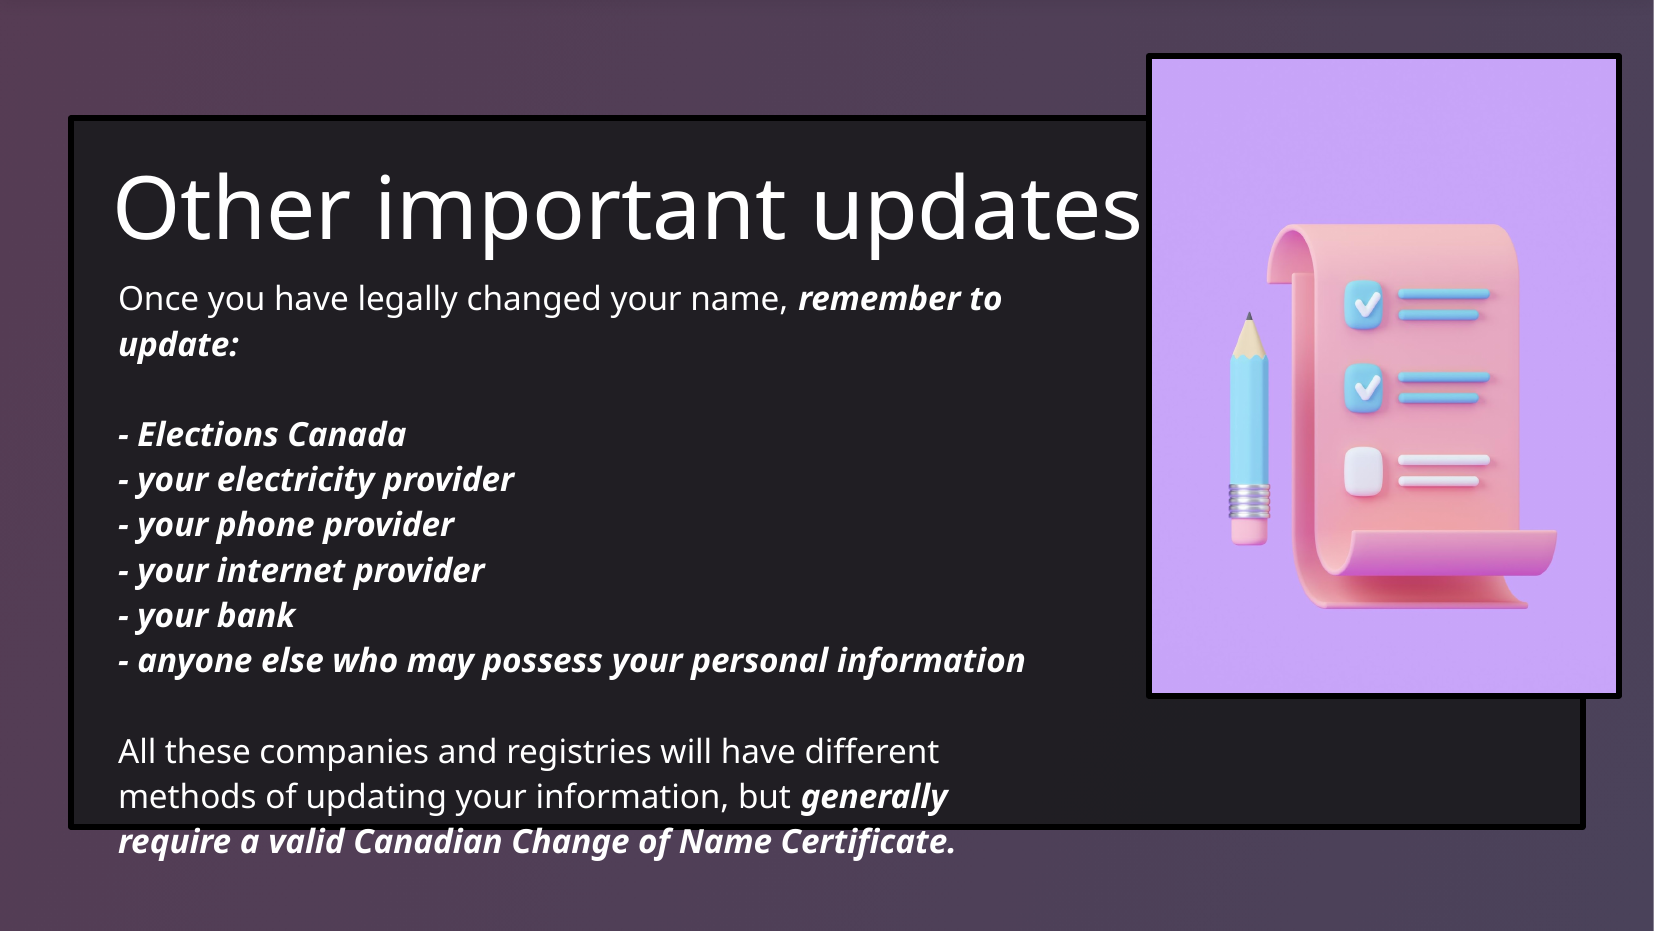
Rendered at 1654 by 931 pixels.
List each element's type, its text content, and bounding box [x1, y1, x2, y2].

title Other important updates [112, 153, 1146, 259]
text_box [70, 118, 1583, 827]
picture [0, 0, 1654, 931]
text_box Once you have legally changed your name, remember to update: - Elections Canada - your electricity provider - your phone provider - your internet provider - your bank - anyone else who may possess your personal information All these companies and registries will have different methods of updating your information, but generally require a valid Canadian Change of Name Certificate. [118, 275, 1063, 729]
